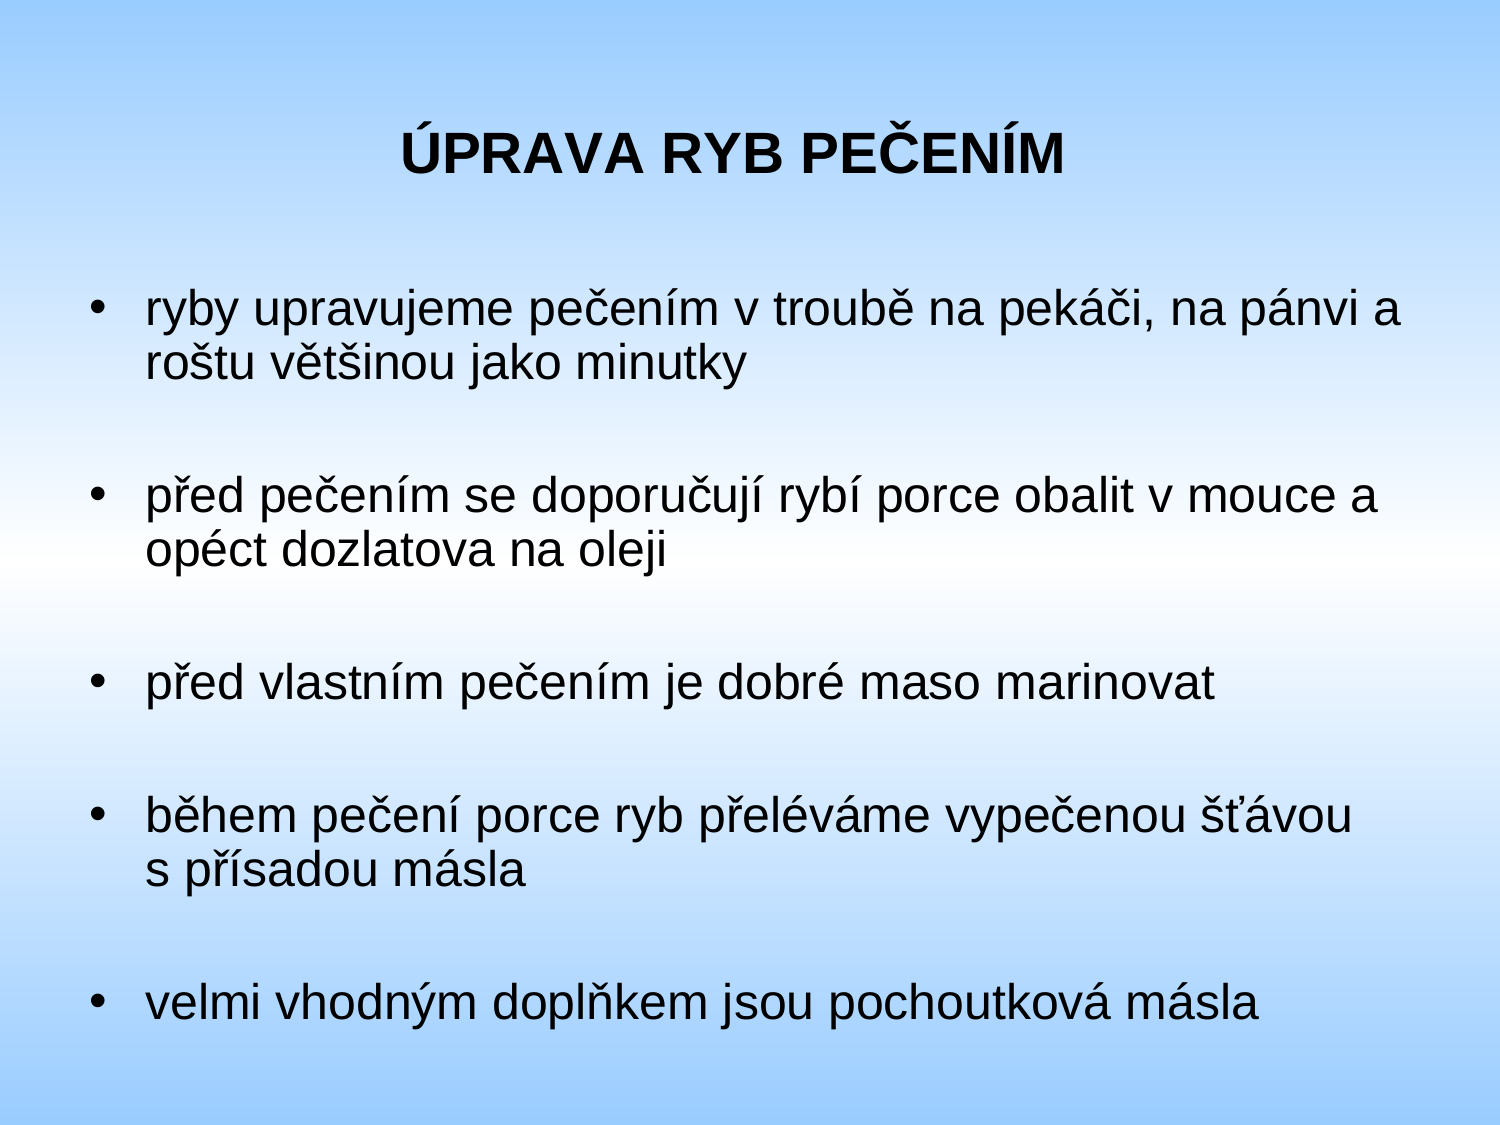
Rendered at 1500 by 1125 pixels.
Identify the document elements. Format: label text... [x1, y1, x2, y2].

list ryby upravujeme pečením v troubě na pekáči, na pánvi a roštu většinou jako minutky před pečením se doporučují rybí porce obalit v mouce a opéct dozlatova na oleji před vlastním pečením je dobré maso marinovat během pečení porce ryb přeléváme vypečenou šťávou s přísadou másla velmi vhodným doplňkem jsou pochoutková másla [75, 274, 1426, 1063]
title ÚPRAVA RYB PEČENÍM [74, 75, 1375, 226]
